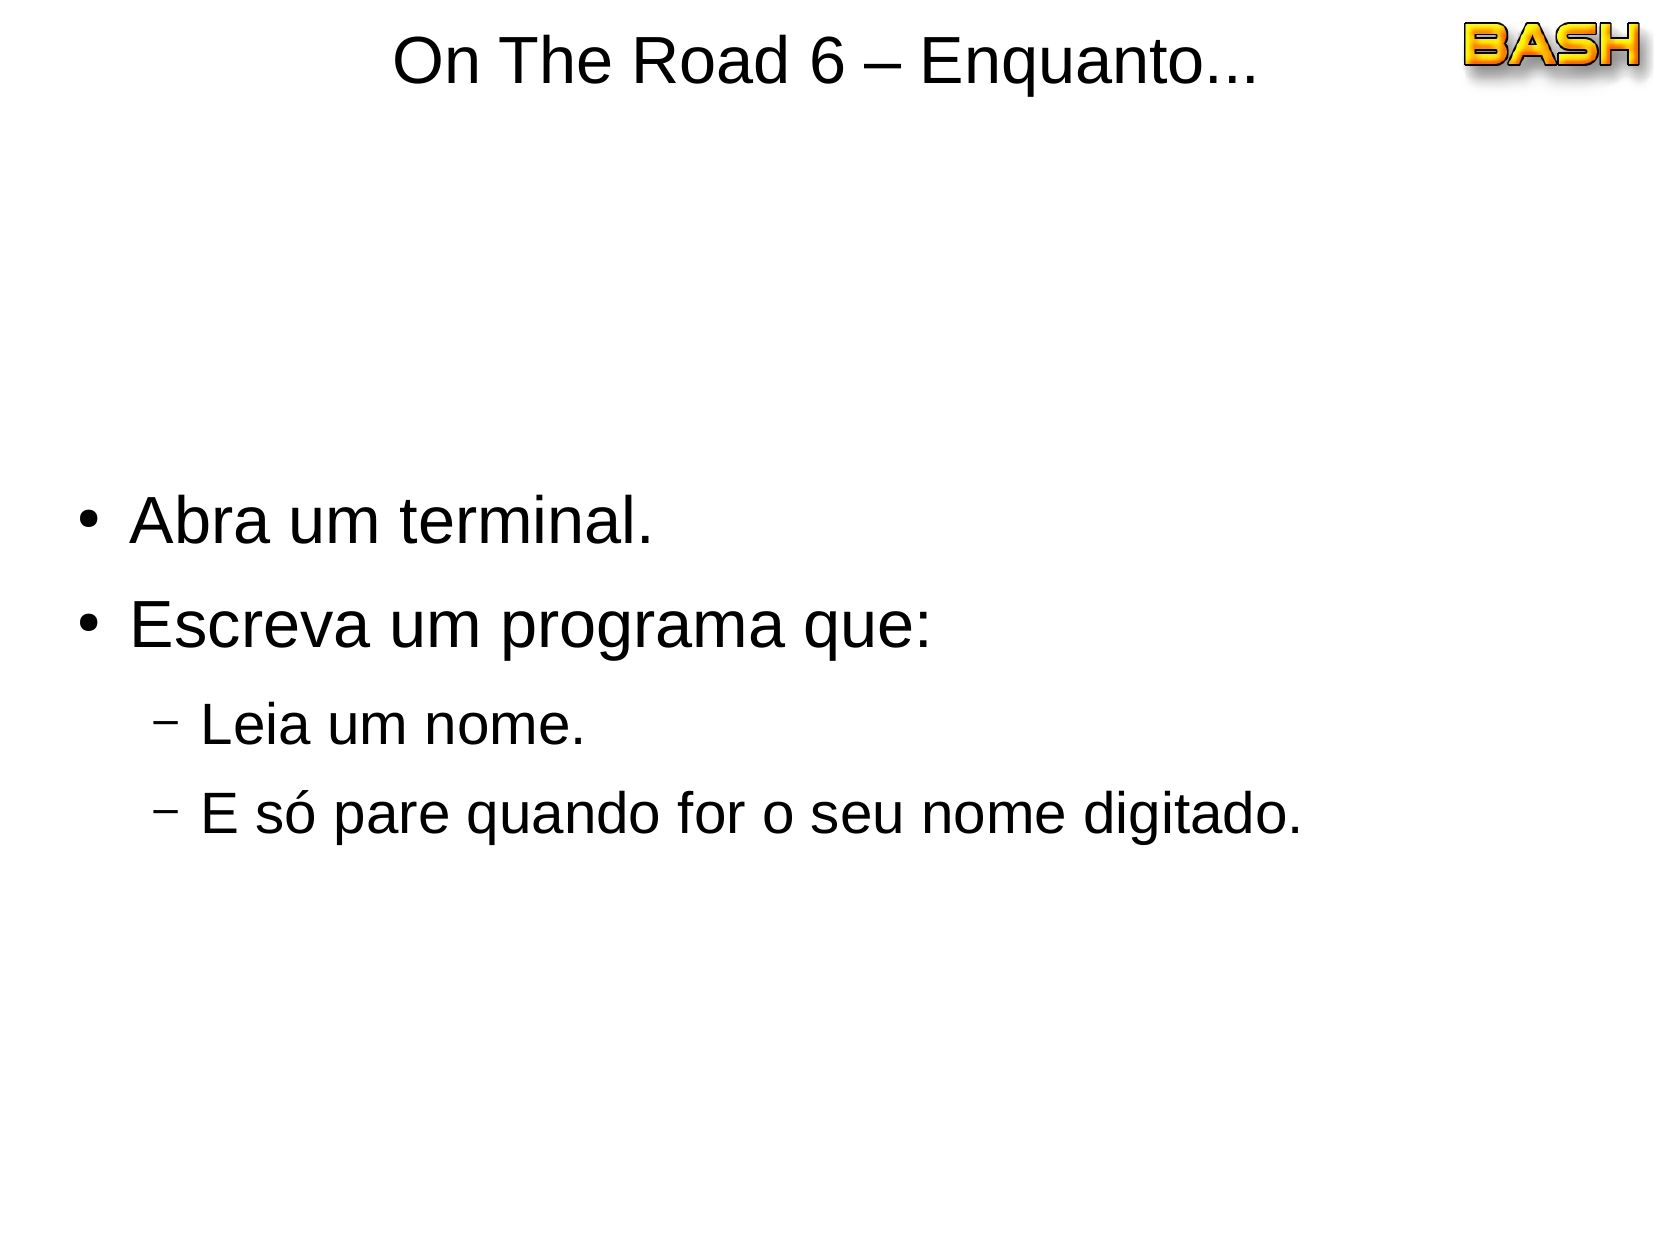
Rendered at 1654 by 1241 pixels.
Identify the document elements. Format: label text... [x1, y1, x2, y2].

list Abra um terminal. Escreva um programa que: Leia um nome. E só pare quando for o seu nome digitado. [59, 483, 1571, 846]
title On The Road 6 – Enquanto... [82, 22, 1571, 98]
picture [1450, 0, 1654, 96]
